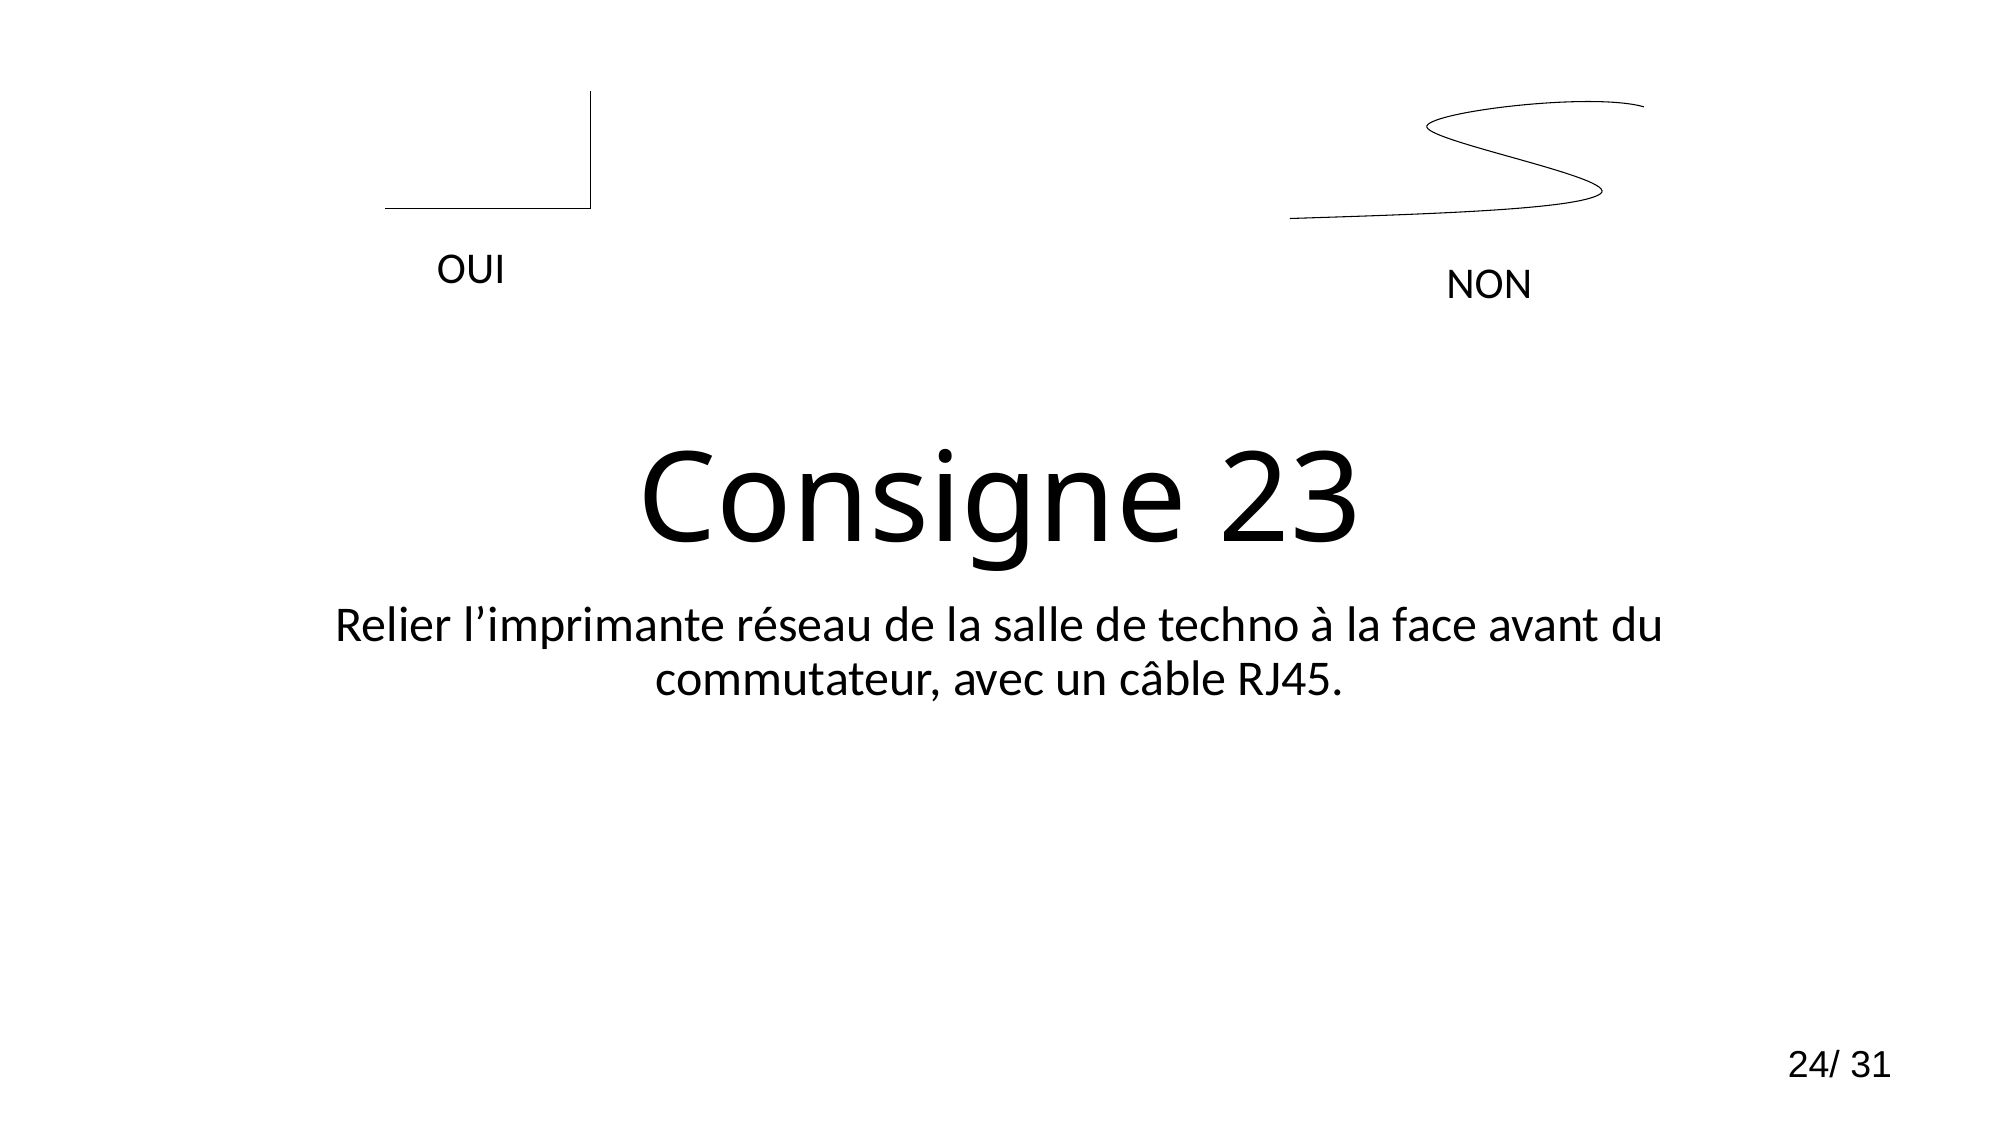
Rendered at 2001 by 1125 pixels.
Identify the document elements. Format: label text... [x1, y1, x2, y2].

text_box 31/ 31 [1830, 1035, 1979, 1093]
text_box OUI [256, 238, 686, 302]
text_box NON [1275, 253, 1704, 317]
subtitle Relier l’imprimante réseau de la salle de techno à la face avant du commutateur, avec un câble RJ45. [249, 590, 1750, 863]
title Consigne 23 [249, 184, 1750, 576]
